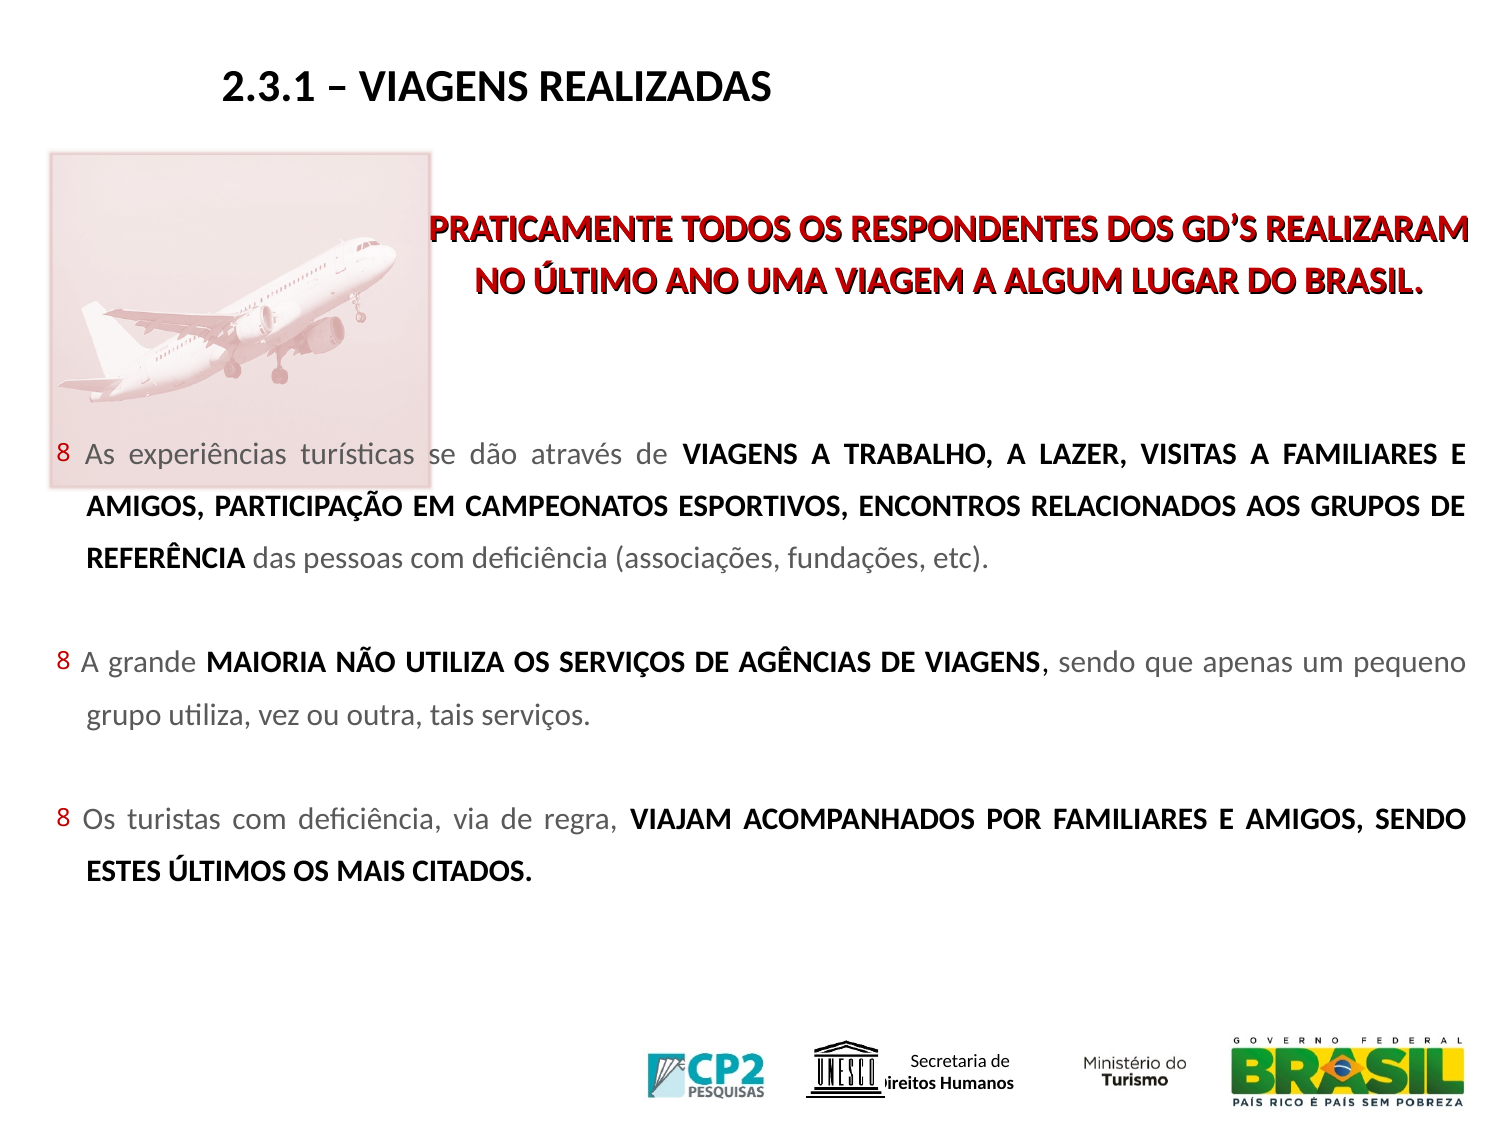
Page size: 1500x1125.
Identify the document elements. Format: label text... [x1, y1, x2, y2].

text_box As experiências turísticas se dão através de viagens a trabalho, a lazer, visitas a familiares e amigos, participação em campeonatos esportivos, encontros relacionados aos grupos de referência das pessoas com deficiência (associações, fundações, etc). A grande maioria não utiliza os serviços de agências de viagens, sendo que apenas um pequeno grupo utiliza, vez ou outra, tais serviços. Os turistas com deficiência, via de regra, viajam acompanhados por familiares e amigos, sendo estes últimos os mais citados. [41, 359, 1487, 895]
picture [46, 149, 434, 359]
text_box Praticamente todos os respondentes DOS GD’S realizaram no último ano uma viagem a algum lugar do Brasil. [412, 189, 1487, 308]
text_box 2.3.1 – Viagens realizadas [207, 48, 1270, 118]
